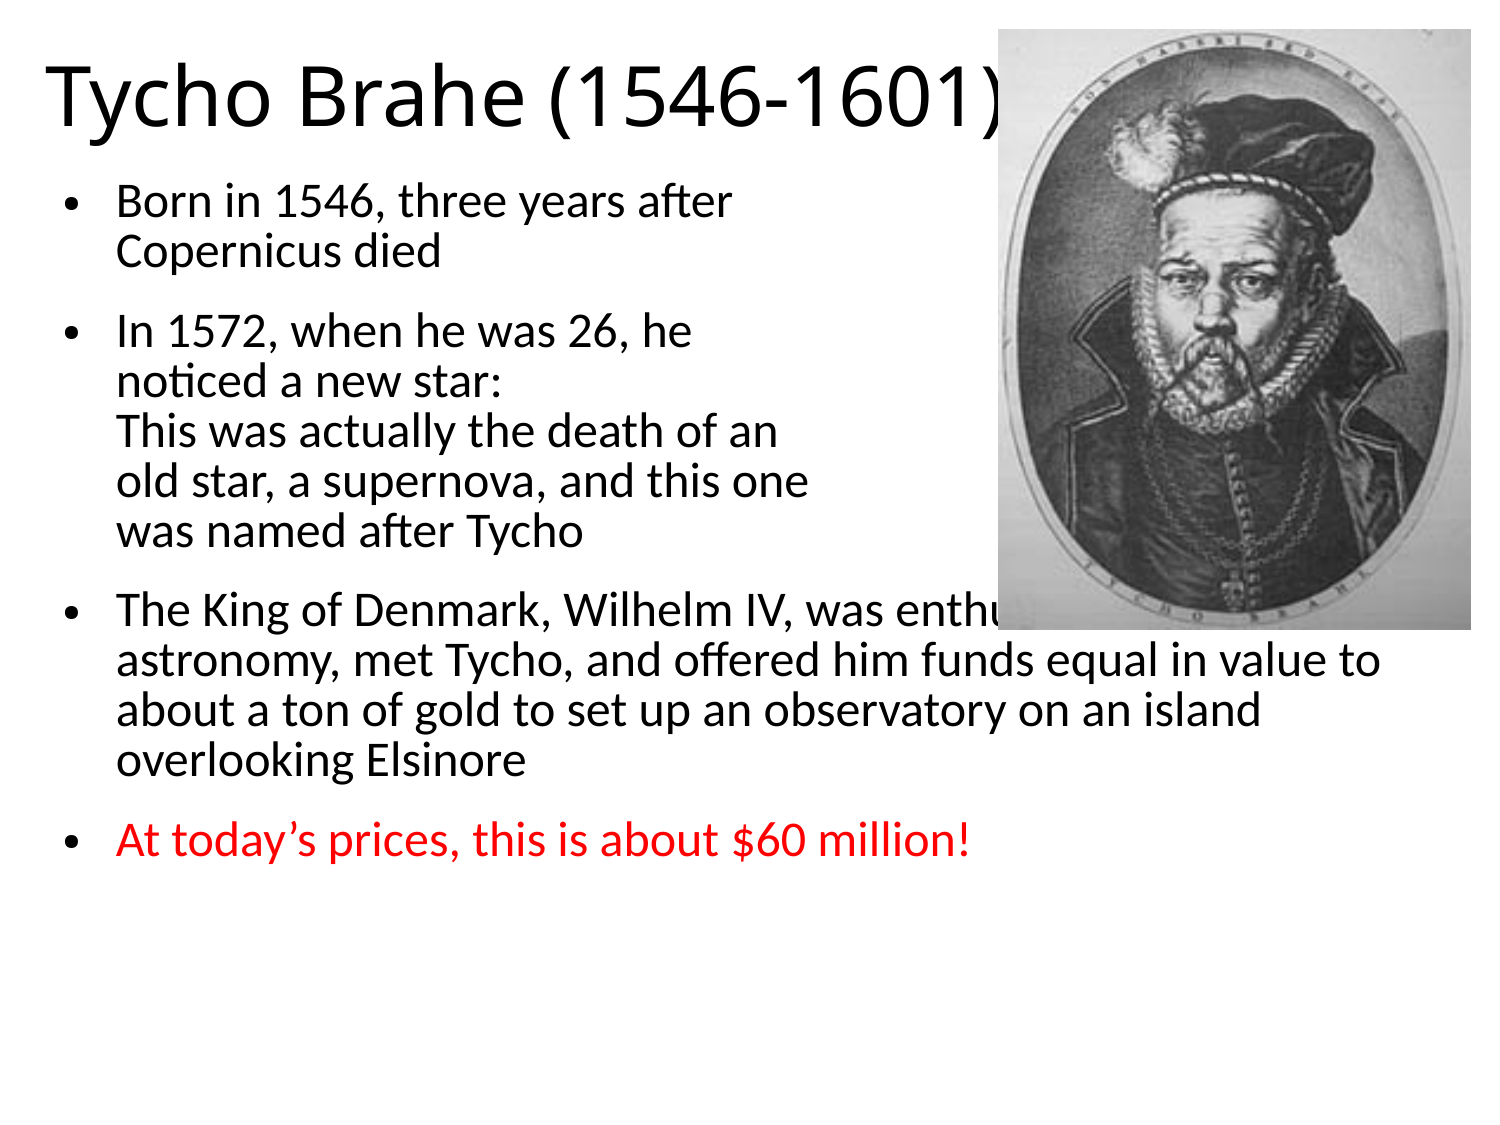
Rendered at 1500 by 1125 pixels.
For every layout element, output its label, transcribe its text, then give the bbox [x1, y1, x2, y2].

title Tycho Brahe (1546-1601) [45, 46, 998, 144]
picture [998, 29, 1471, 631]
list Born in 1546, three years after Copernicus died In 1572, when he was 26, he noticed a new star: This was actually the death of an old star, a supernova, and this one was named after Tycho The King of Denmark, Wilhelm IV, was enthusiastic about astronomy, met Tycho, and offered him funds equal in value to about a ton of gold to set up an observatory on an island overlooking Elsinore At today’s prices, this is about $60 million! [45, 179, 1471, 961]
